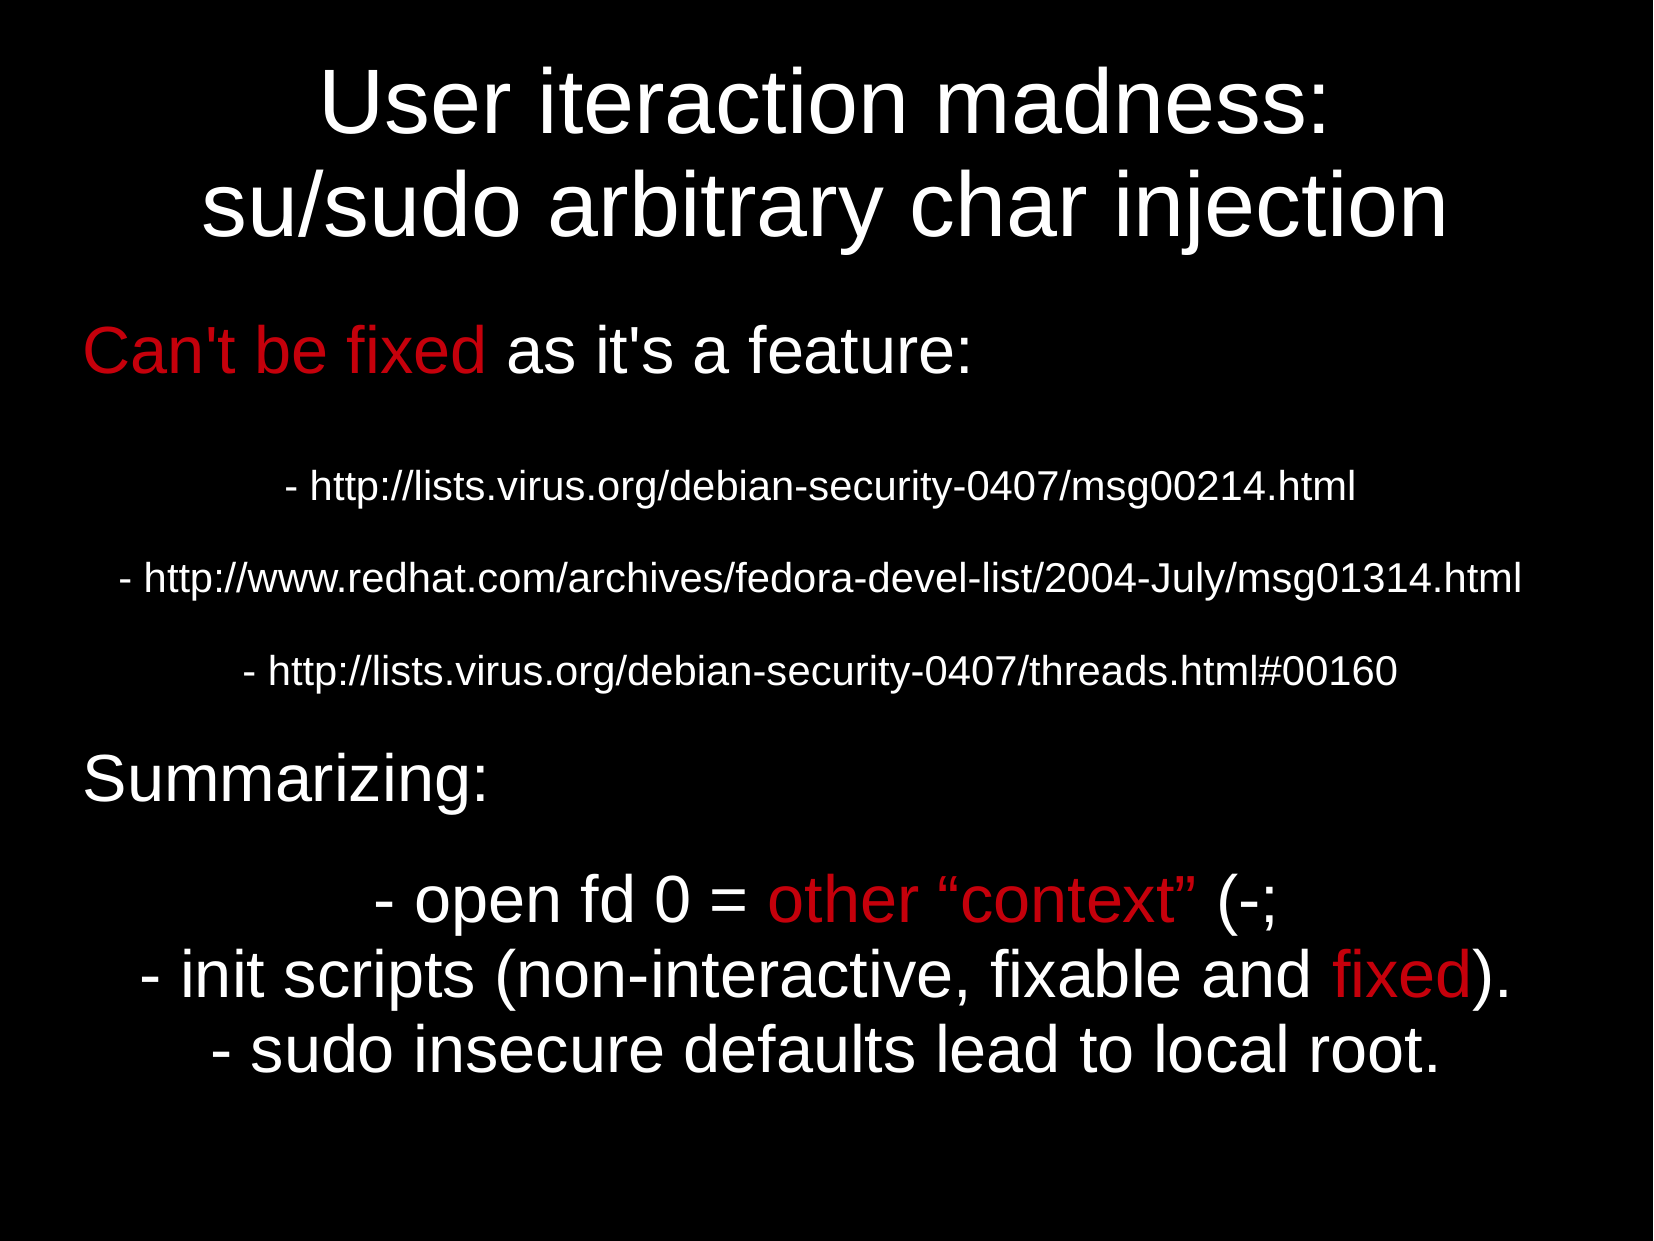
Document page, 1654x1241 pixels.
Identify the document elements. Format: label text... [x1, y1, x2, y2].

title User iteraction madness: su/sudo arbitrary char injection [82, 45, 1571, 261]
subtitle Can't be fixed as it's a feature: - http://lists.virus.org/debian-security-0407/msg00214.html - http://www.redhat.com/archives/fedora-devel-list/2004-July/msg01314.html - http://lists.virus.org/debian-security-0407/threads.html#00160 Summarizing: - open fd 0 = other “context” (-; - init scripts (non-interactive, fixable and fixed). - sudo insecure defaults lead to local root. [82, 296, 1571, 1103]
